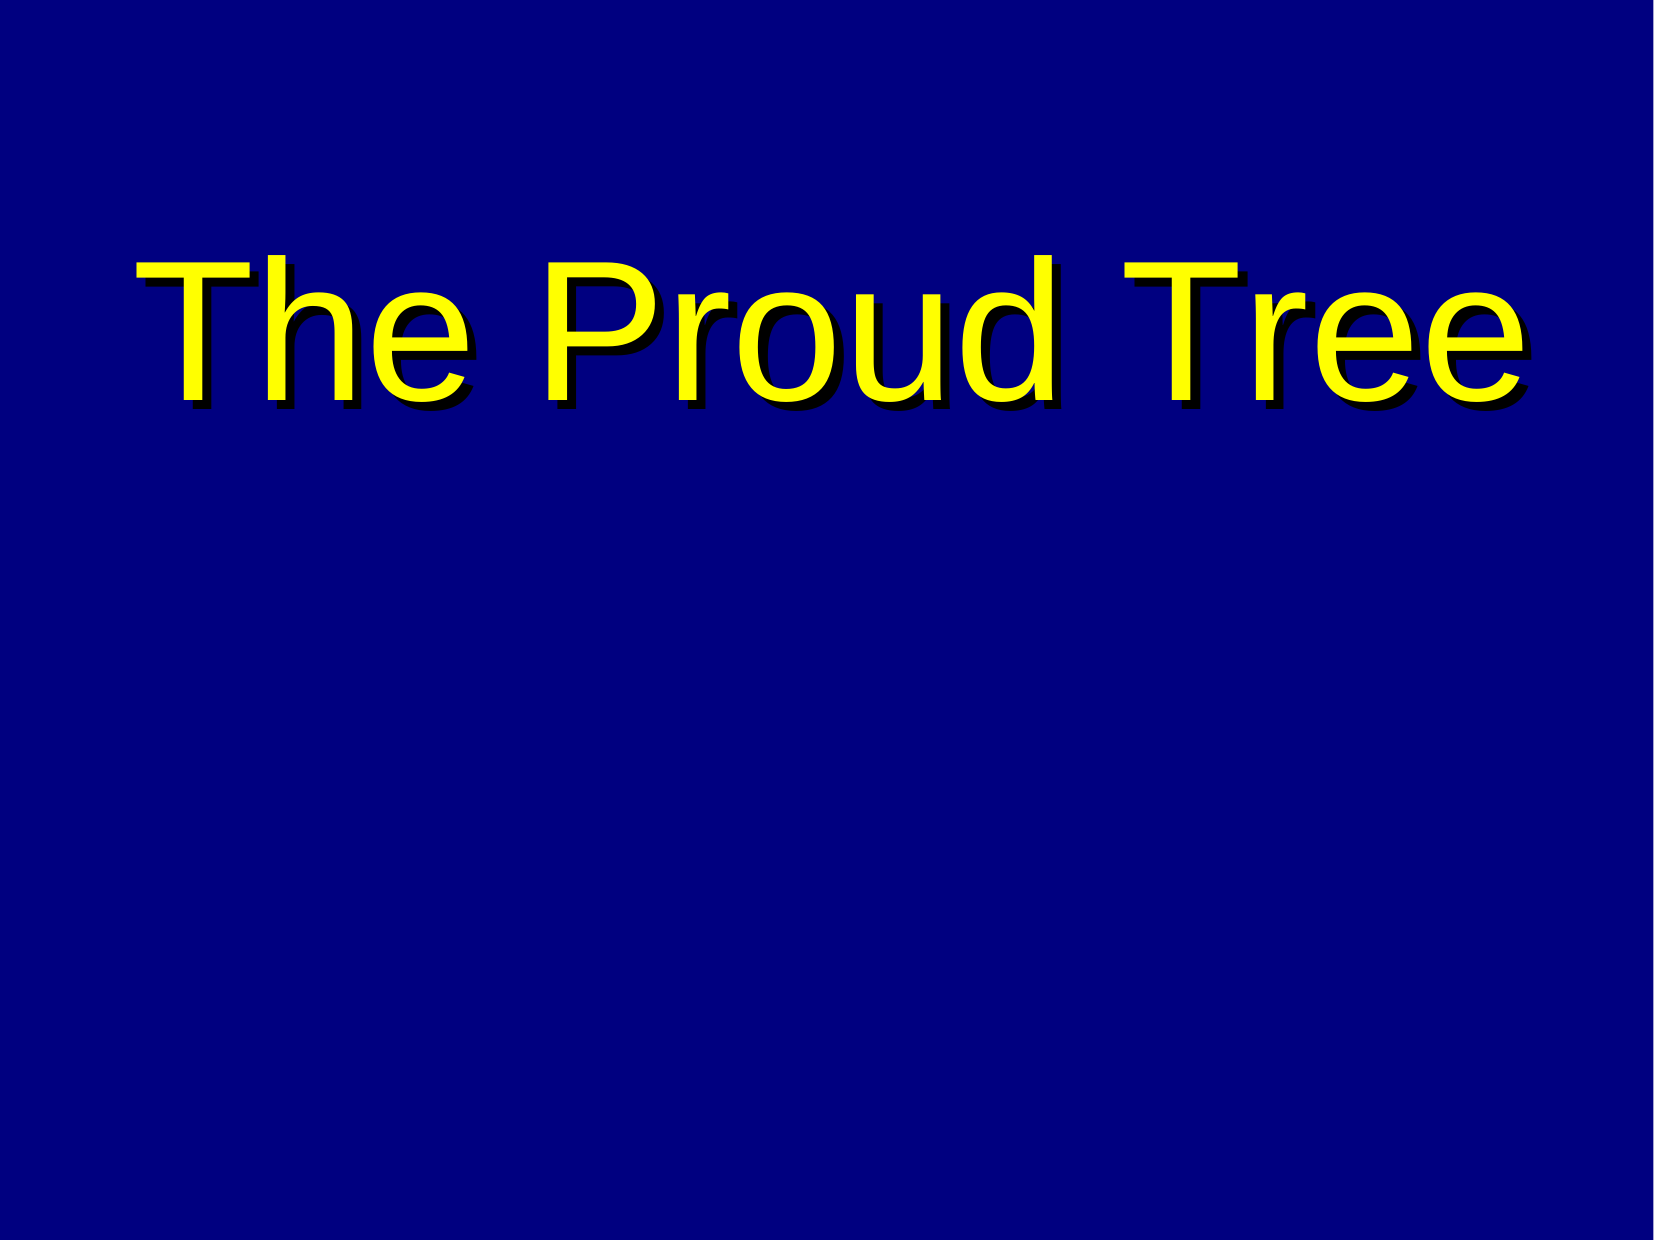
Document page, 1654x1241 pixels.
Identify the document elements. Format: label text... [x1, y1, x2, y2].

title The Proud Tree [88, 219, 1577, 443]
